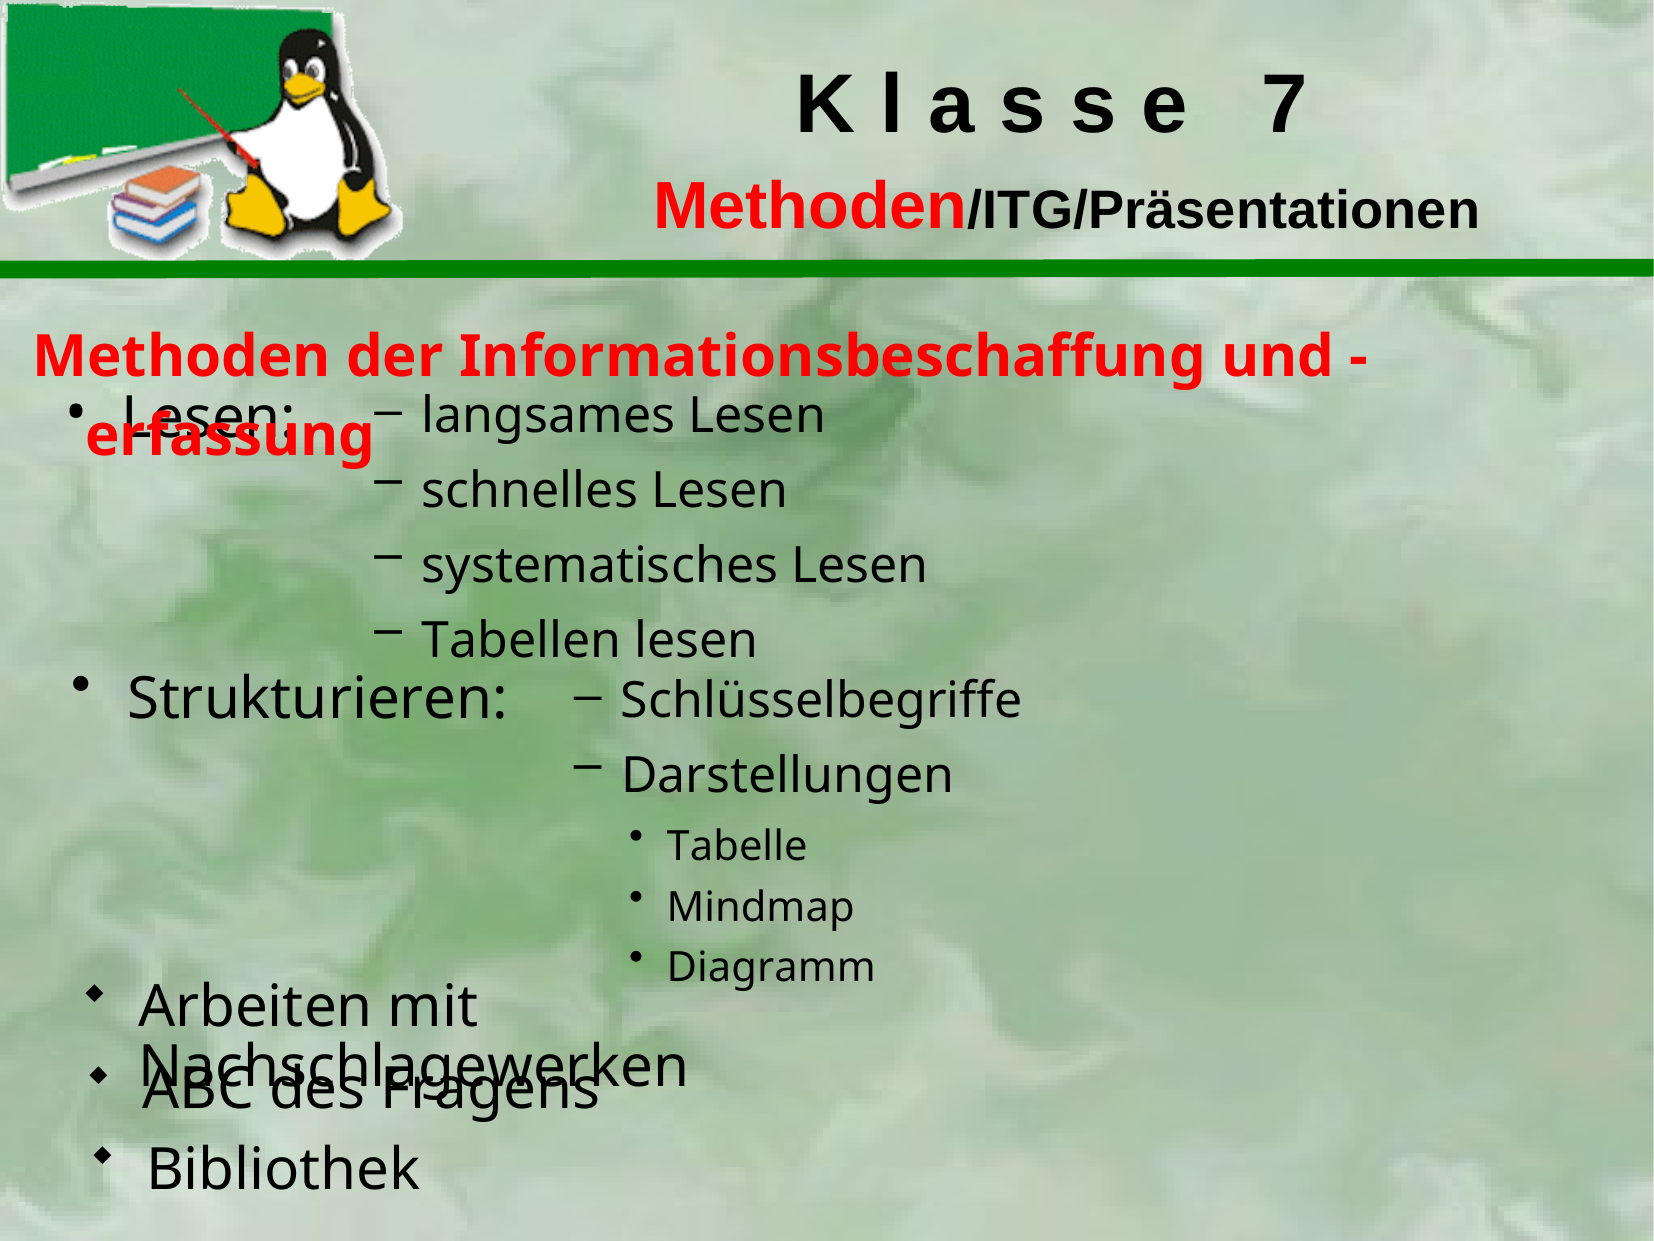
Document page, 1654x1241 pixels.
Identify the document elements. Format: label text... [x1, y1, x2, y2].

list Schlüsselbegriffe Darstellungen Tabelle Mindmap Diagramm [479, 677, 1654, 1059]
picture [0, 395, 1654, 1241]
text_box Methoden/ITG/Präsentationen [567, 160, 1567, 250]
list Strukturieren: [71, 671, 1560, 744]
title Klasse 7 [540, 0, 1563, 208]
picture [0, 0, 1654, 260]
text_box Bibliothek [75, 1134, 1012, 1222]
list Lesen: [65, 395, 279, 467]
list langsames Lesen schnelles Lesen systematisches Lesen Tabellen lesen [279, 391, 1654, 677]
text_box ABC des Fragens [71, 1054, 1008, 1142]
text_box Arbeiten mit Nachschlagewerken [67, 972, 1030, 1060]
text_box Methoden der Informationsbeschaffung und -erfassung [0, 306, 1654, 395]
picture [0, 277, 1654, 306]
